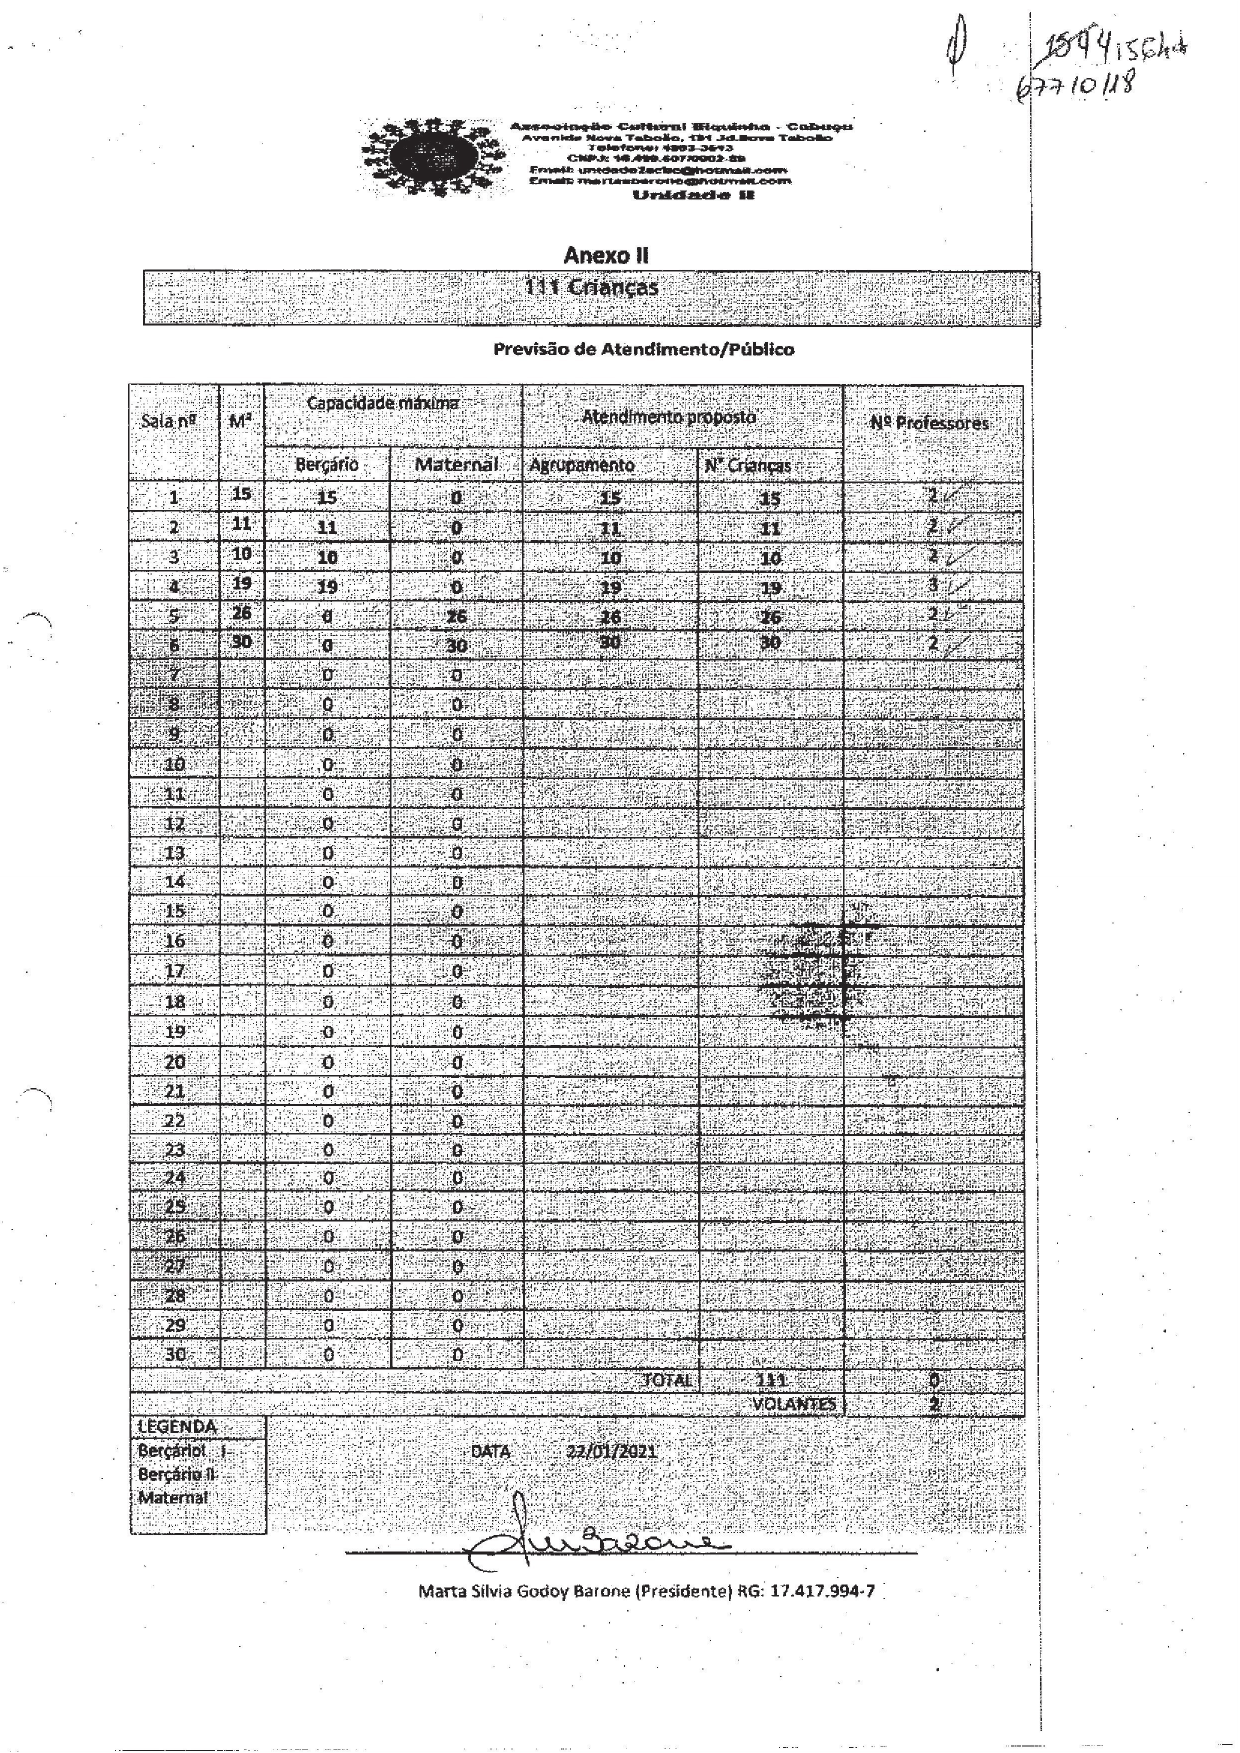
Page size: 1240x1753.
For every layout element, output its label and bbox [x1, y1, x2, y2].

text_box [0, 2, 1238, 1752]
